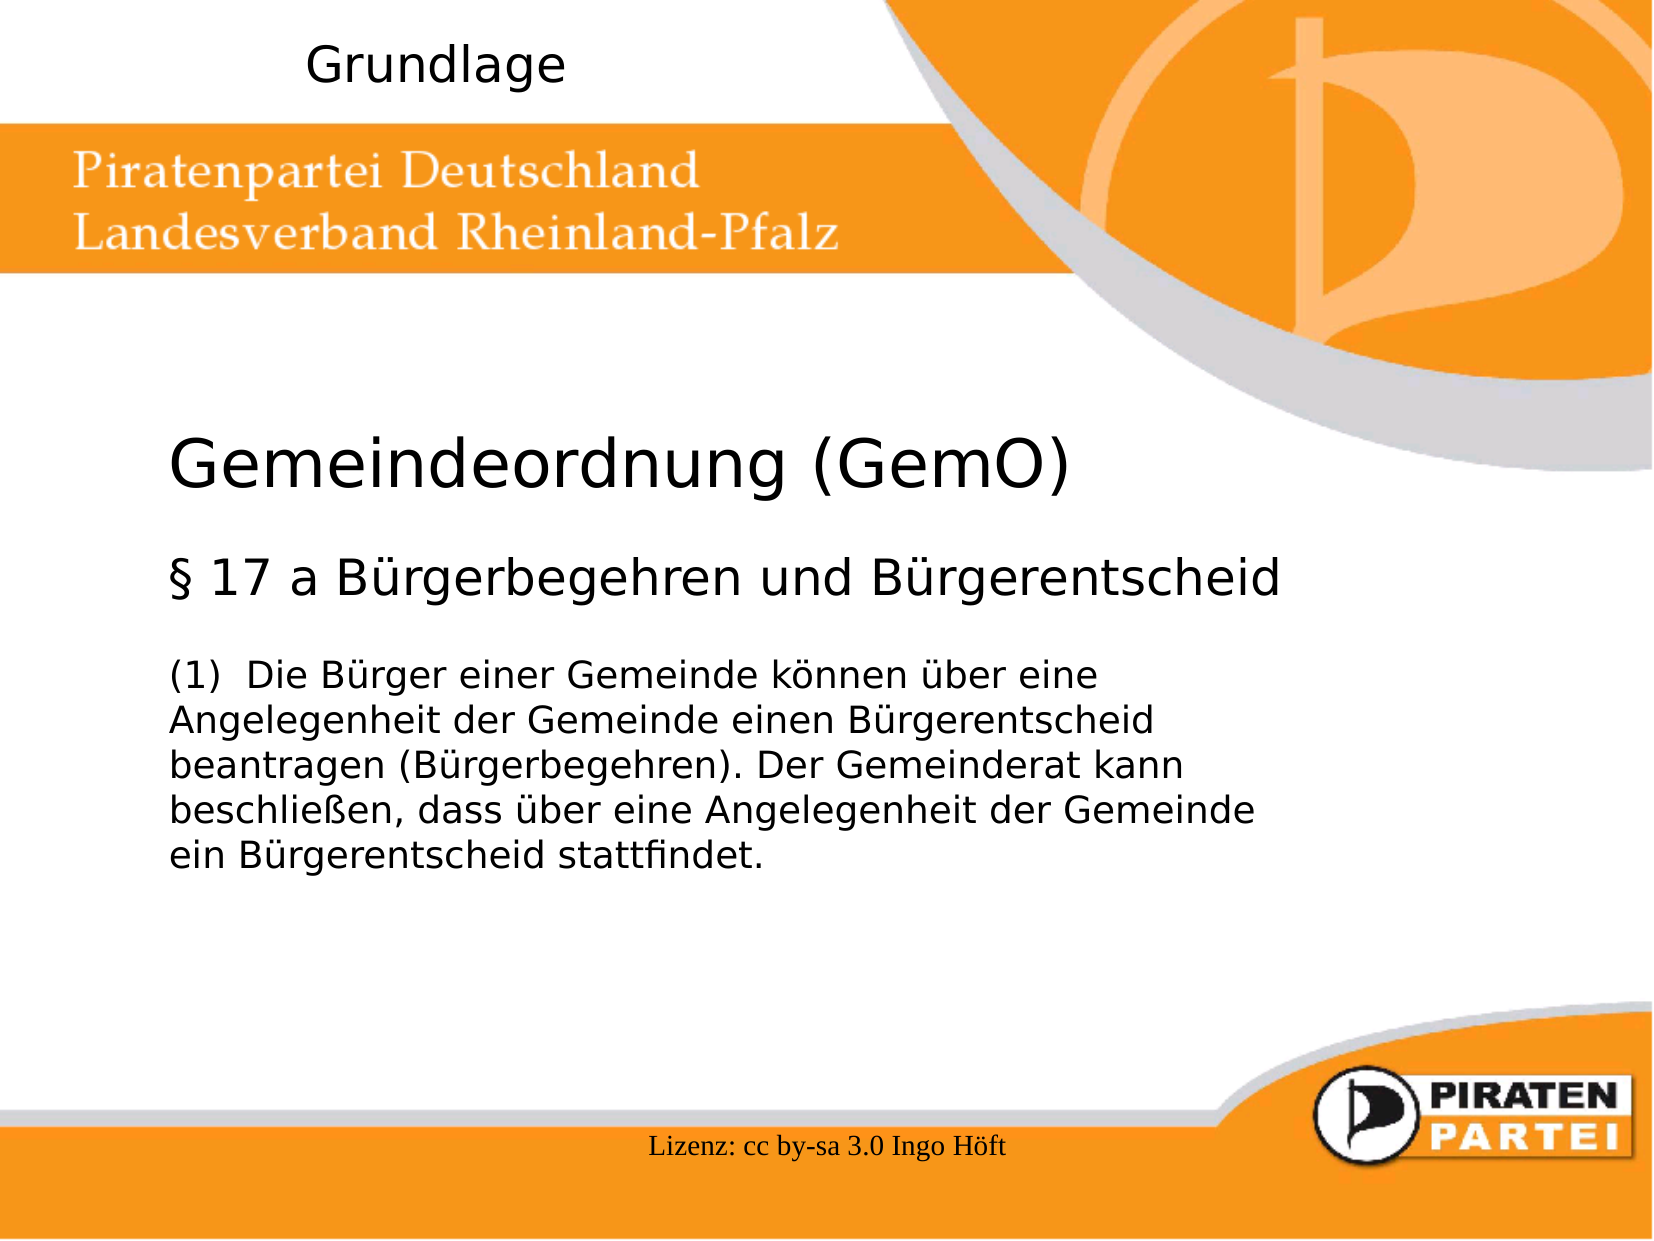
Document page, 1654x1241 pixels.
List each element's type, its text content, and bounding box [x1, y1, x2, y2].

picture [0, 0, 1654, 1241]
text_box Gemeindeordnung (GemO) § 17 a Bürgerbegehren und Bürgerentscheid (1) Die Bürger einer Gemeinde können über eine Angelegenheit der Gemeinde einen Bürgerentscheid beantragen (Bürgerbegehren). Der Gemeinderat kann beschließen, dass über eine Angelegenheit der Gemeinde ein Bürgerentscheid stattfindet. [154, 413, 1323, 974]
title Grundlage [25, 12, 847, 118]
